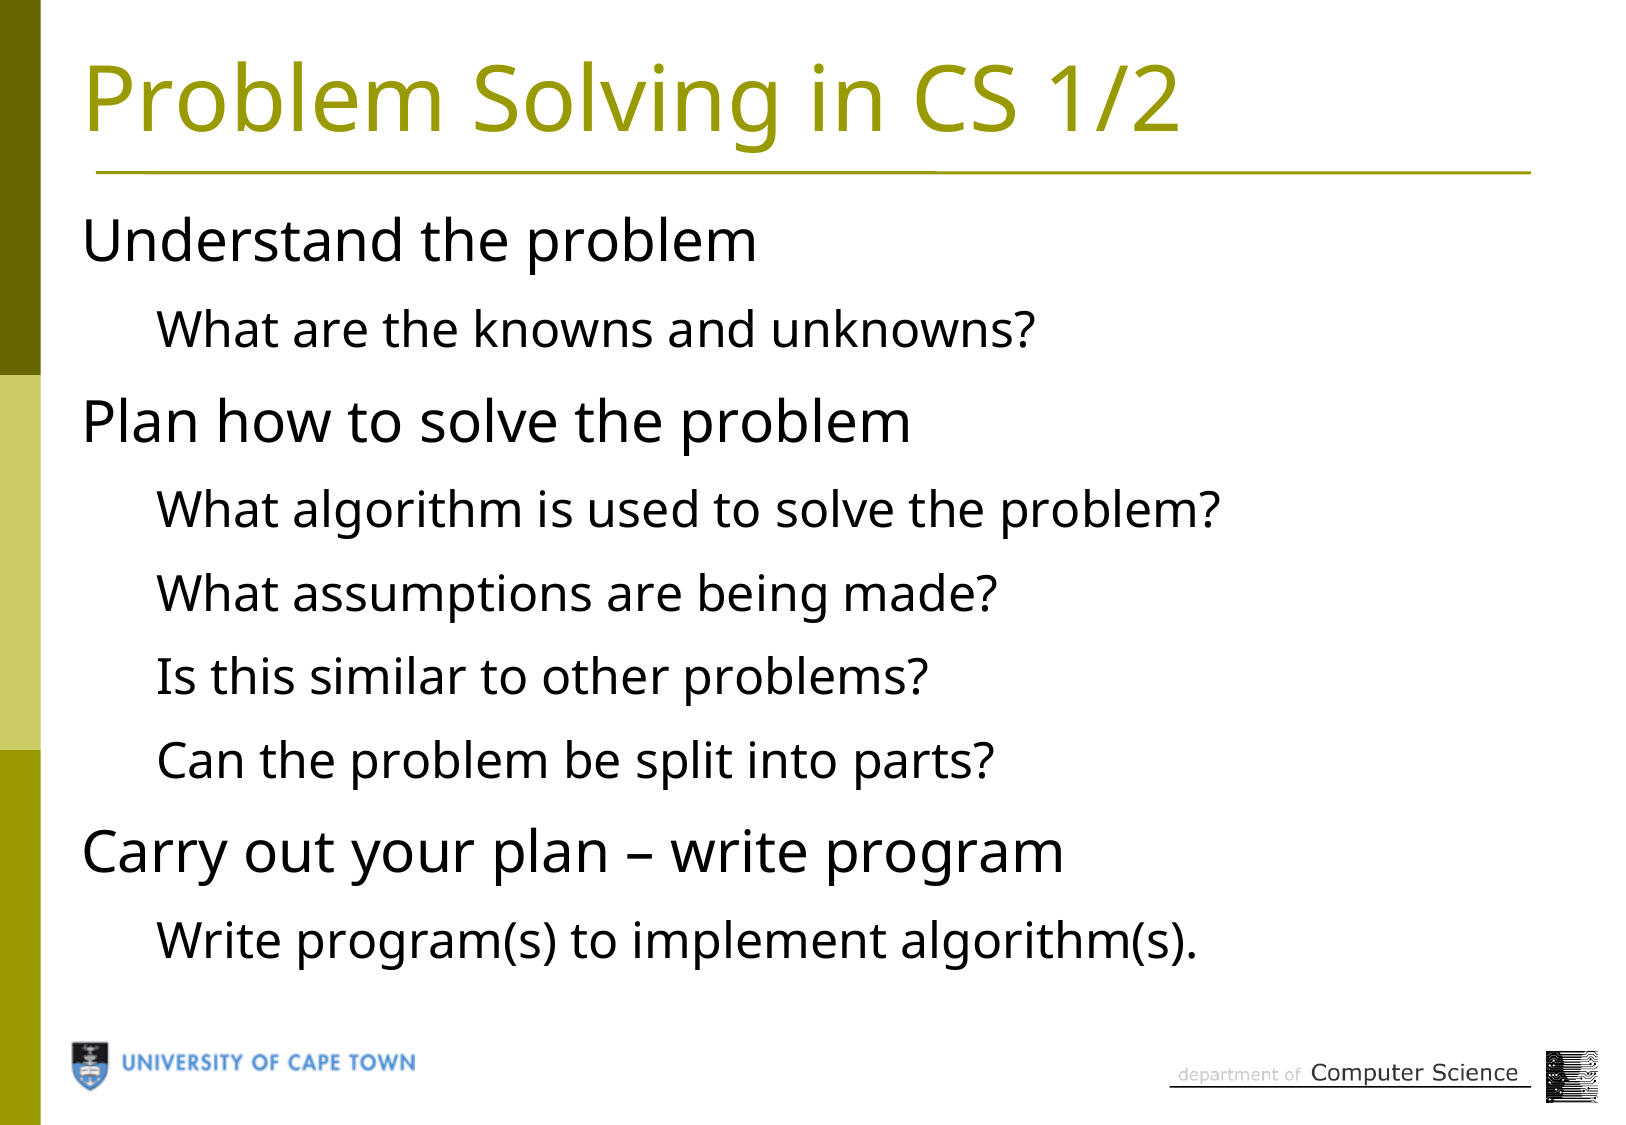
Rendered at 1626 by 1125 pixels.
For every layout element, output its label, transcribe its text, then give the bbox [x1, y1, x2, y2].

list Understand the problem What are the knowns and unknowns? Plan how to solve the problem What algorithm is used to solve the problem? What assumptions are being made? Is this similar to other problems? Can the problem be split into parts? Carry out your plan – write program Write program(s) to implement algorithm(s). [81, 196, 1543, 991]
picture [1169, 1043, 1532, 1091]
picture [61, 1024, 415, 1103]
title Problem Solving in CS 1/2 [81, 36, 1543, 165]
picture [1546, 1051, 1598, 1103]
